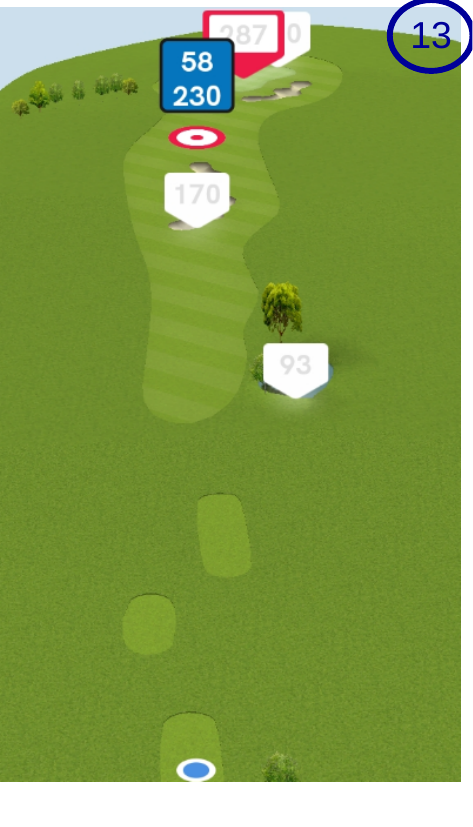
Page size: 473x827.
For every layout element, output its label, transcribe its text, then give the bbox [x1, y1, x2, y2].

text_box 13 [389, 0, 473, 71]
picture [0, 7, 461, 782]
